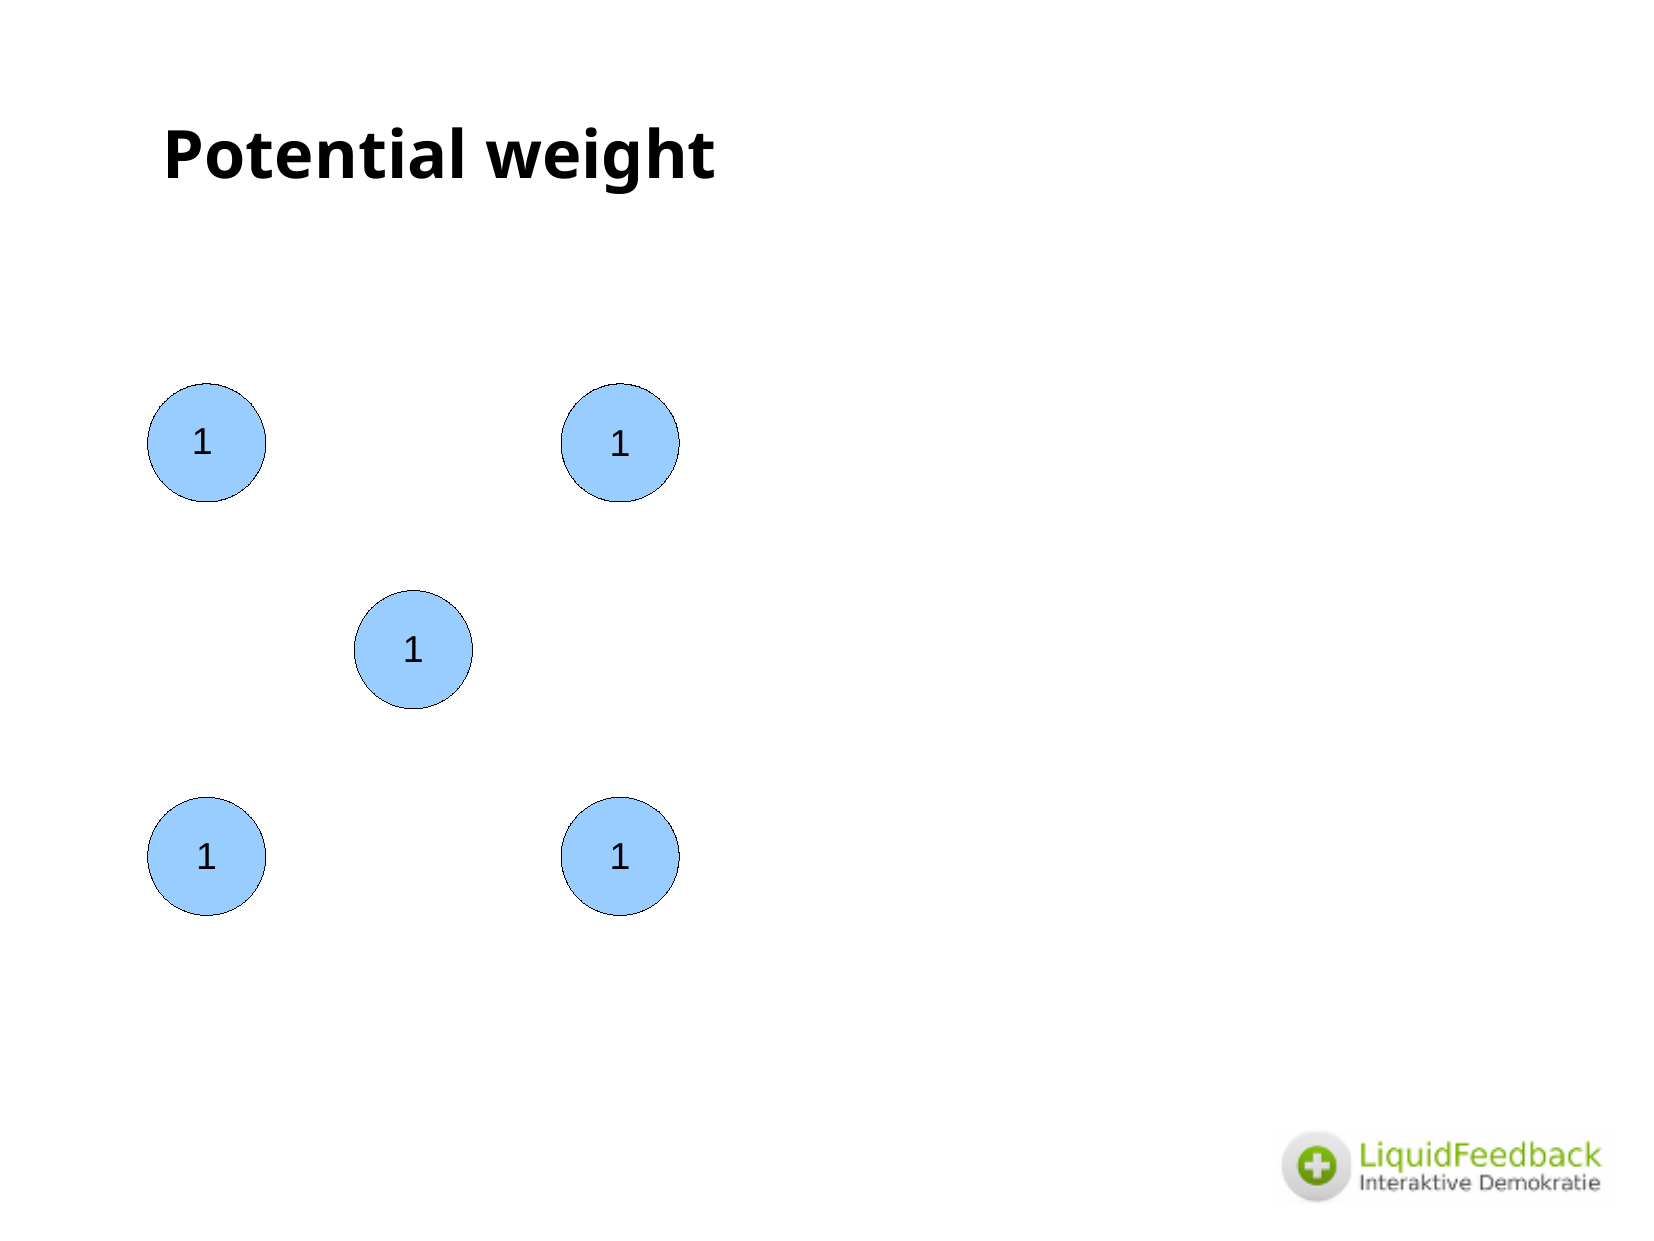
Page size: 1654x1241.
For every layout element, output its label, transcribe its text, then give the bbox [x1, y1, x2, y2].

text_box 1 [147, 797, 266, 916]
picture [1276, 1127, 1613, 1205]
text_box [147, 383, 266, 502]
title Potential weight [82, 49, 798, 257]
text_box 1 [561, 797, 680, 916]
text_box 1 [561, 383, 680, 502]
text_box 1 [354, 590, 473, 709]
text_box 1 [177, 413, 228, 471]
